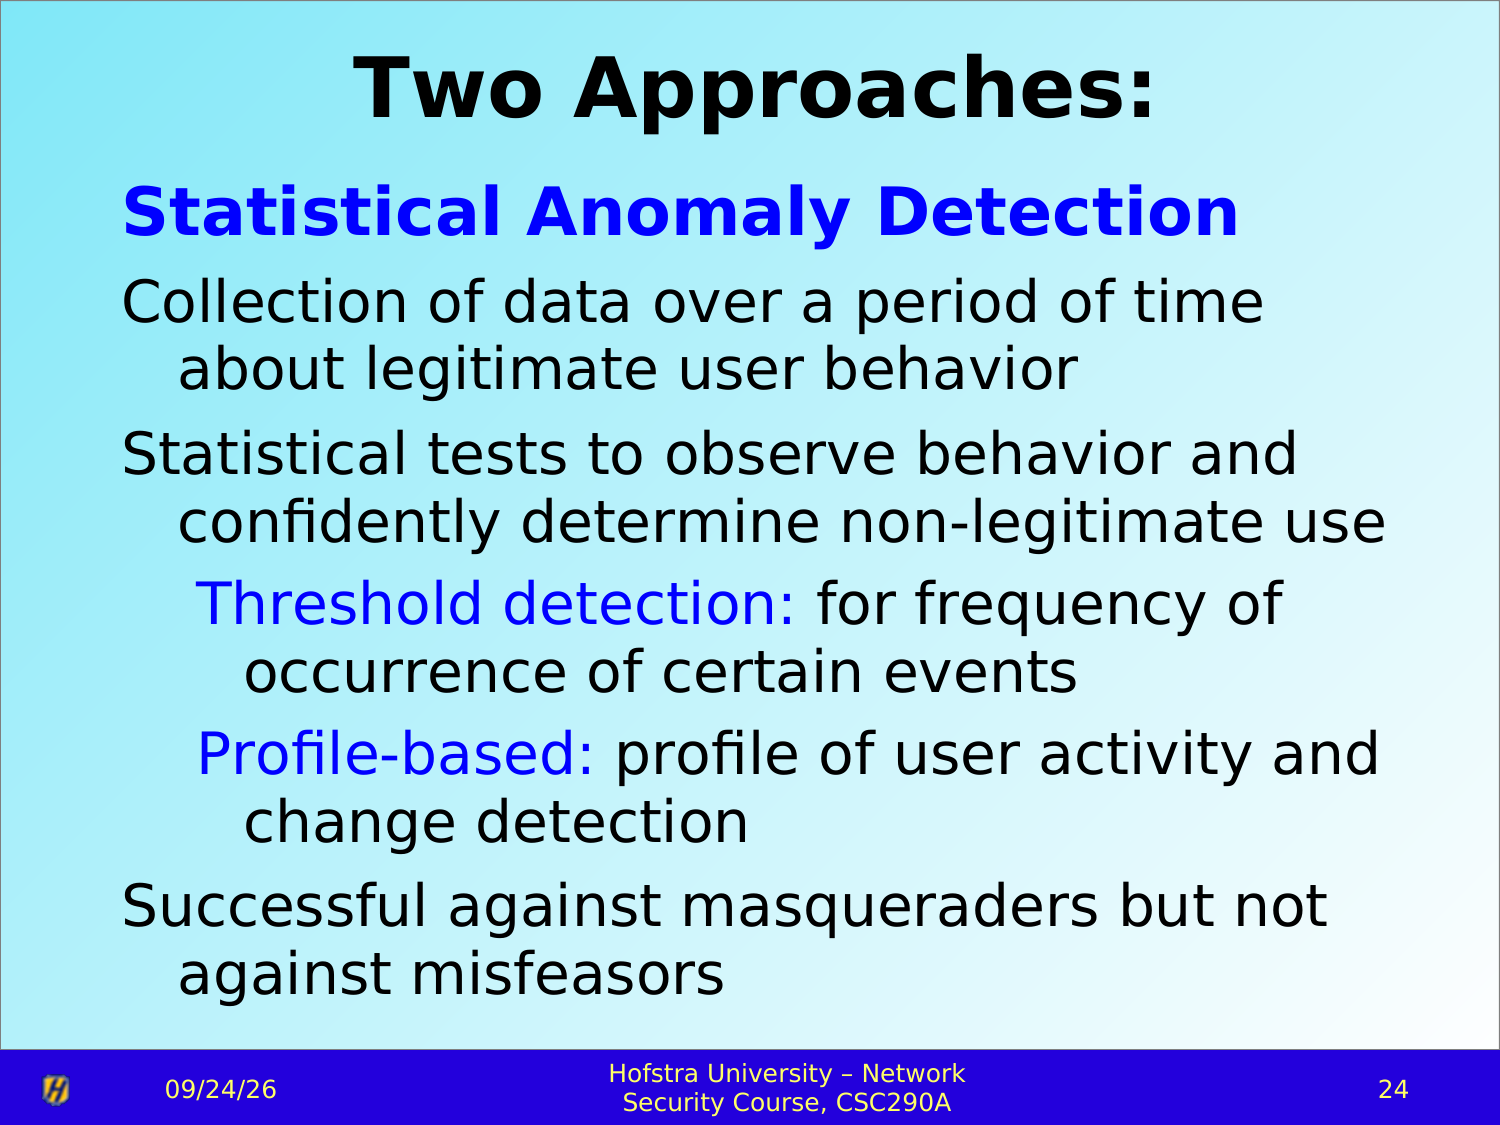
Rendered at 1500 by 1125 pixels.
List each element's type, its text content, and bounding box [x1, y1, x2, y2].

title Two Approaches: [68, 29, 1444, 146]
list Statistical Anomaly Detection Collection of data over a period of time about legitimate user behavior Statistical tests to observe behavior and confidently determine non-legitimate use Threshold detection: for frequency of occurrence of certain events Profile-based: profile of user activity and change detection Successful against masqueraders but not against misfeasors [106, 166, 1407, 1017]
picture [37, 1072, 76, 1110]
